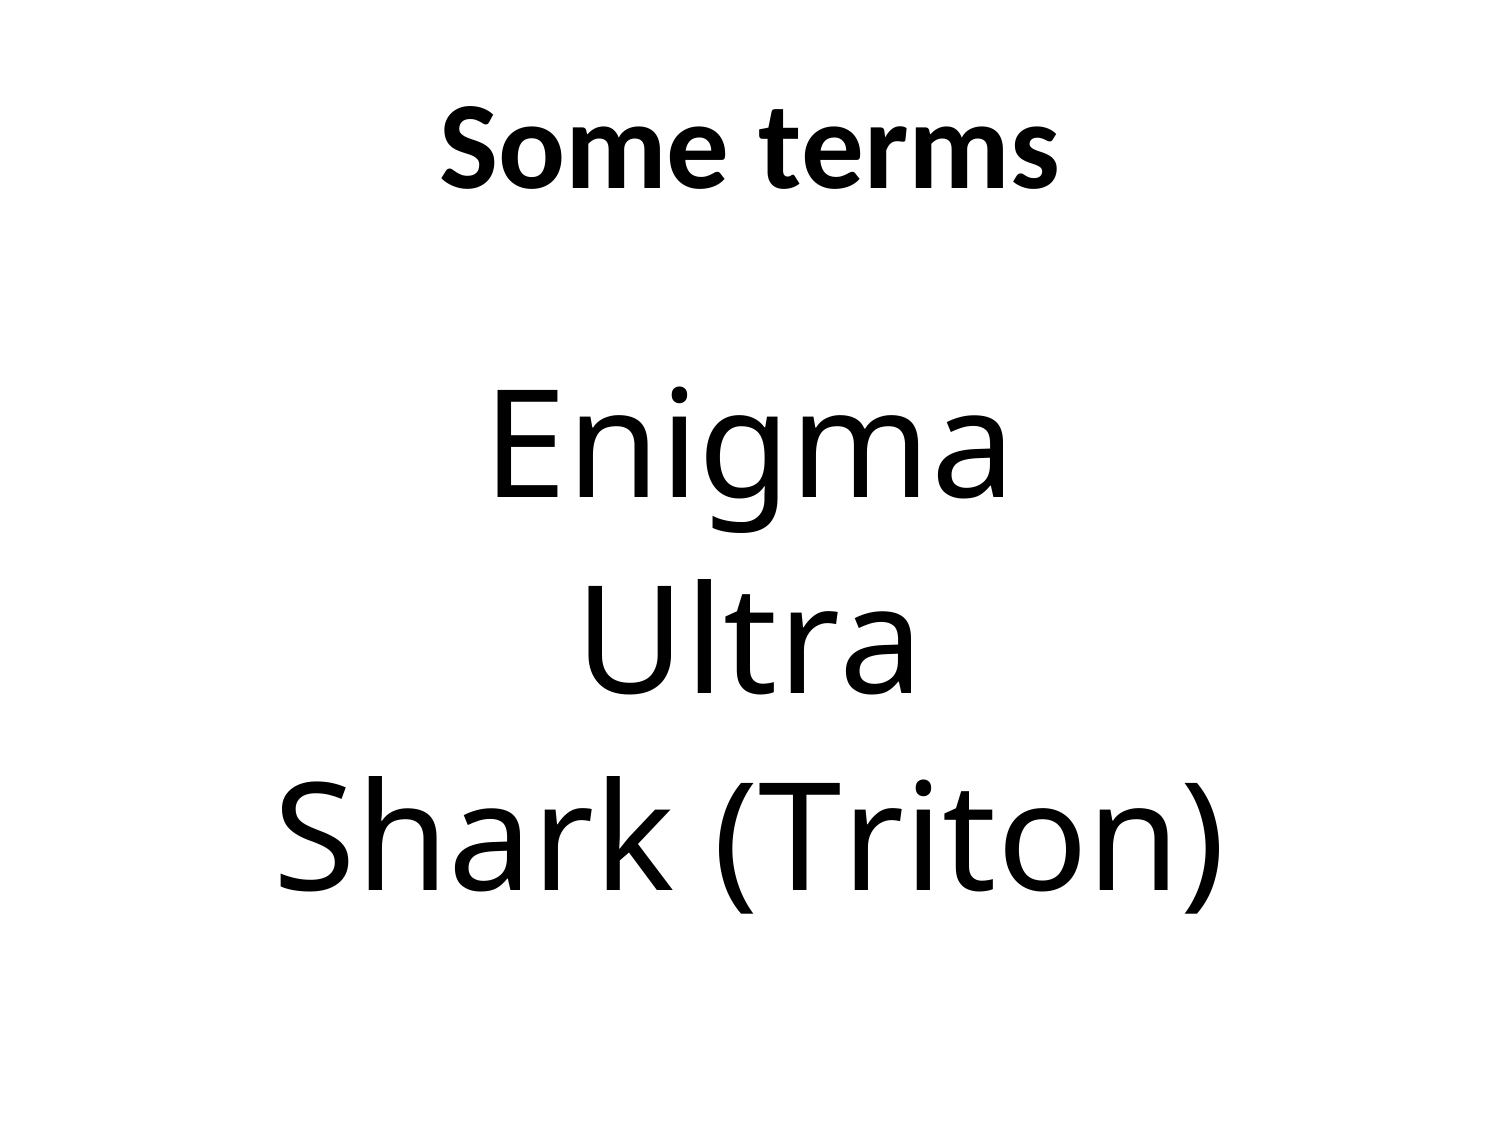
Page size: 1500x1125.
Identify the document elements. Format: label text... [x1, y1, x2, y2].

text_box Some terms [75, 20, 1425, 257]
text_box Enigma Ultra Shark (Triton) [75, 262, 1425, 1005]
